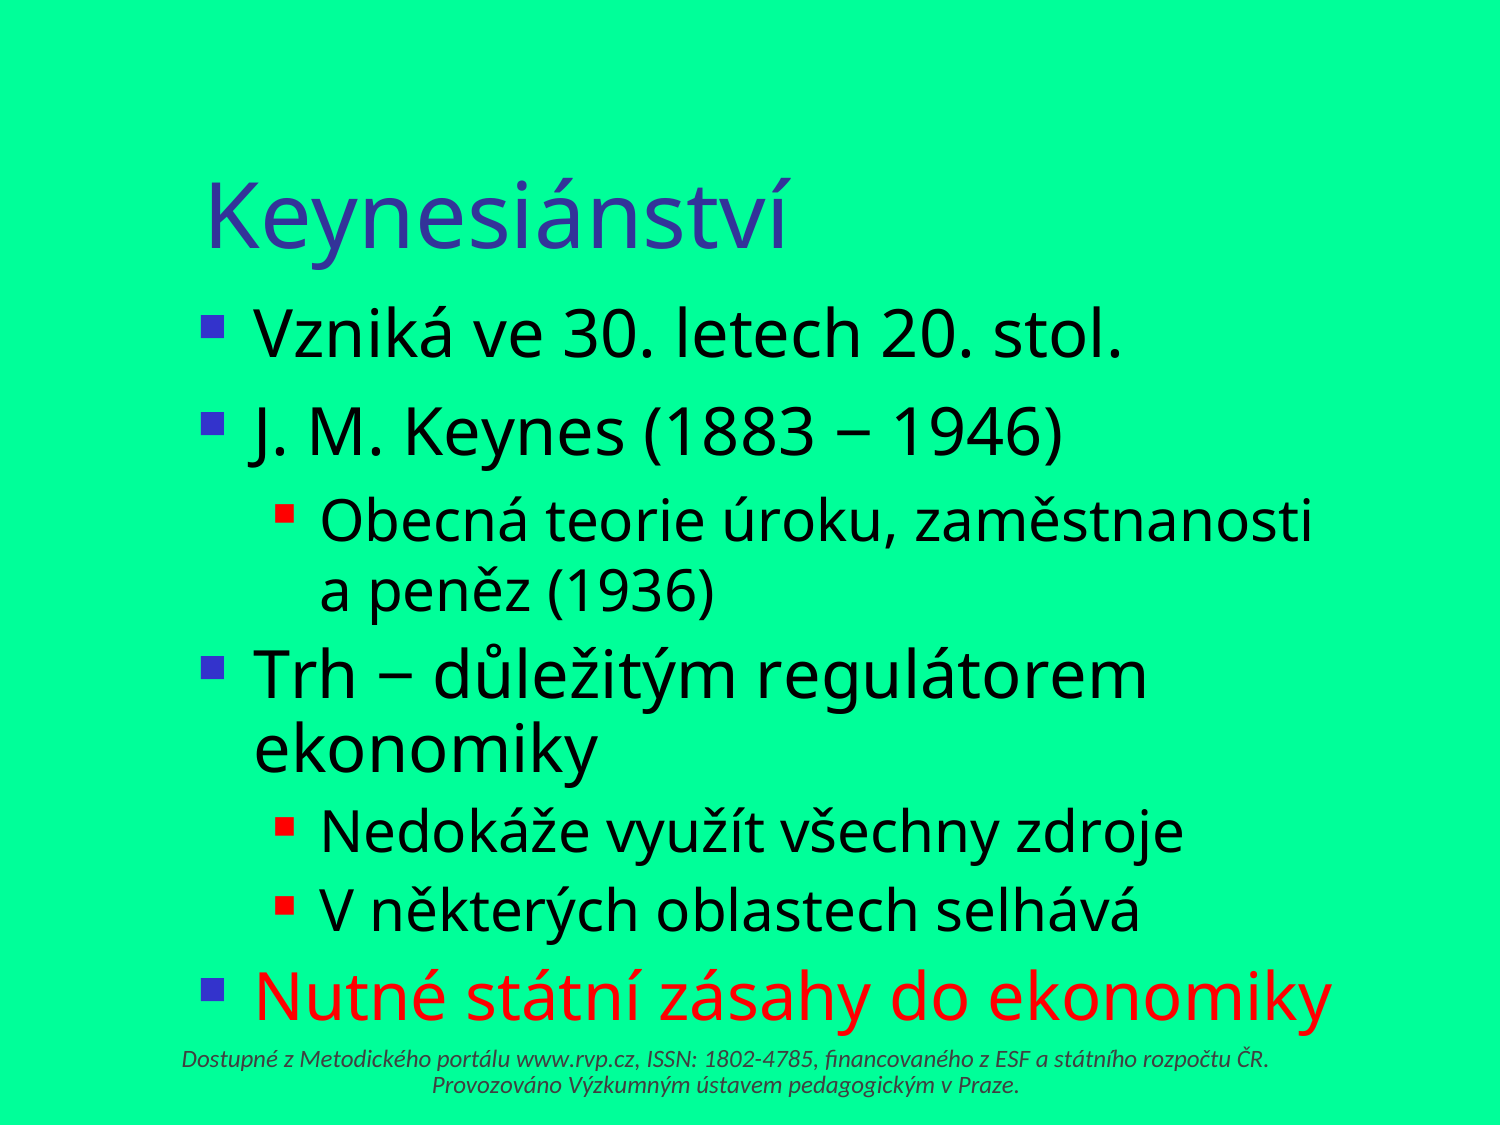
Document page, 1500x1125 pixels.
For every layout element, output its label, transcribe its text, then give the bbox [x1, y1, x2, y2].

list Vzniká ve 30. letech 20. stol. J. M. Keynes (1883 − 1946) Obecná teorie úroku, zaměstnanosti a peněz (1936) Trh − důležitým regulátorem ekonomiky Nedokáže využít všechny zdroje V některých oblastech selhává Nutné státní zásahy do ekonomiky [183, 290, 1458, 992]
text_box Dostupné z Metodického portálu www.rvp.cz, ISSN: 1802-4785, financovaného z ESF a státního rozpočtu ČR. Provozováno Výzkumným ústavem pedagogickým v Praze. [105, 1042, 1348, 1103]
title Keynesiánství [188, 35, 1467, 276]
